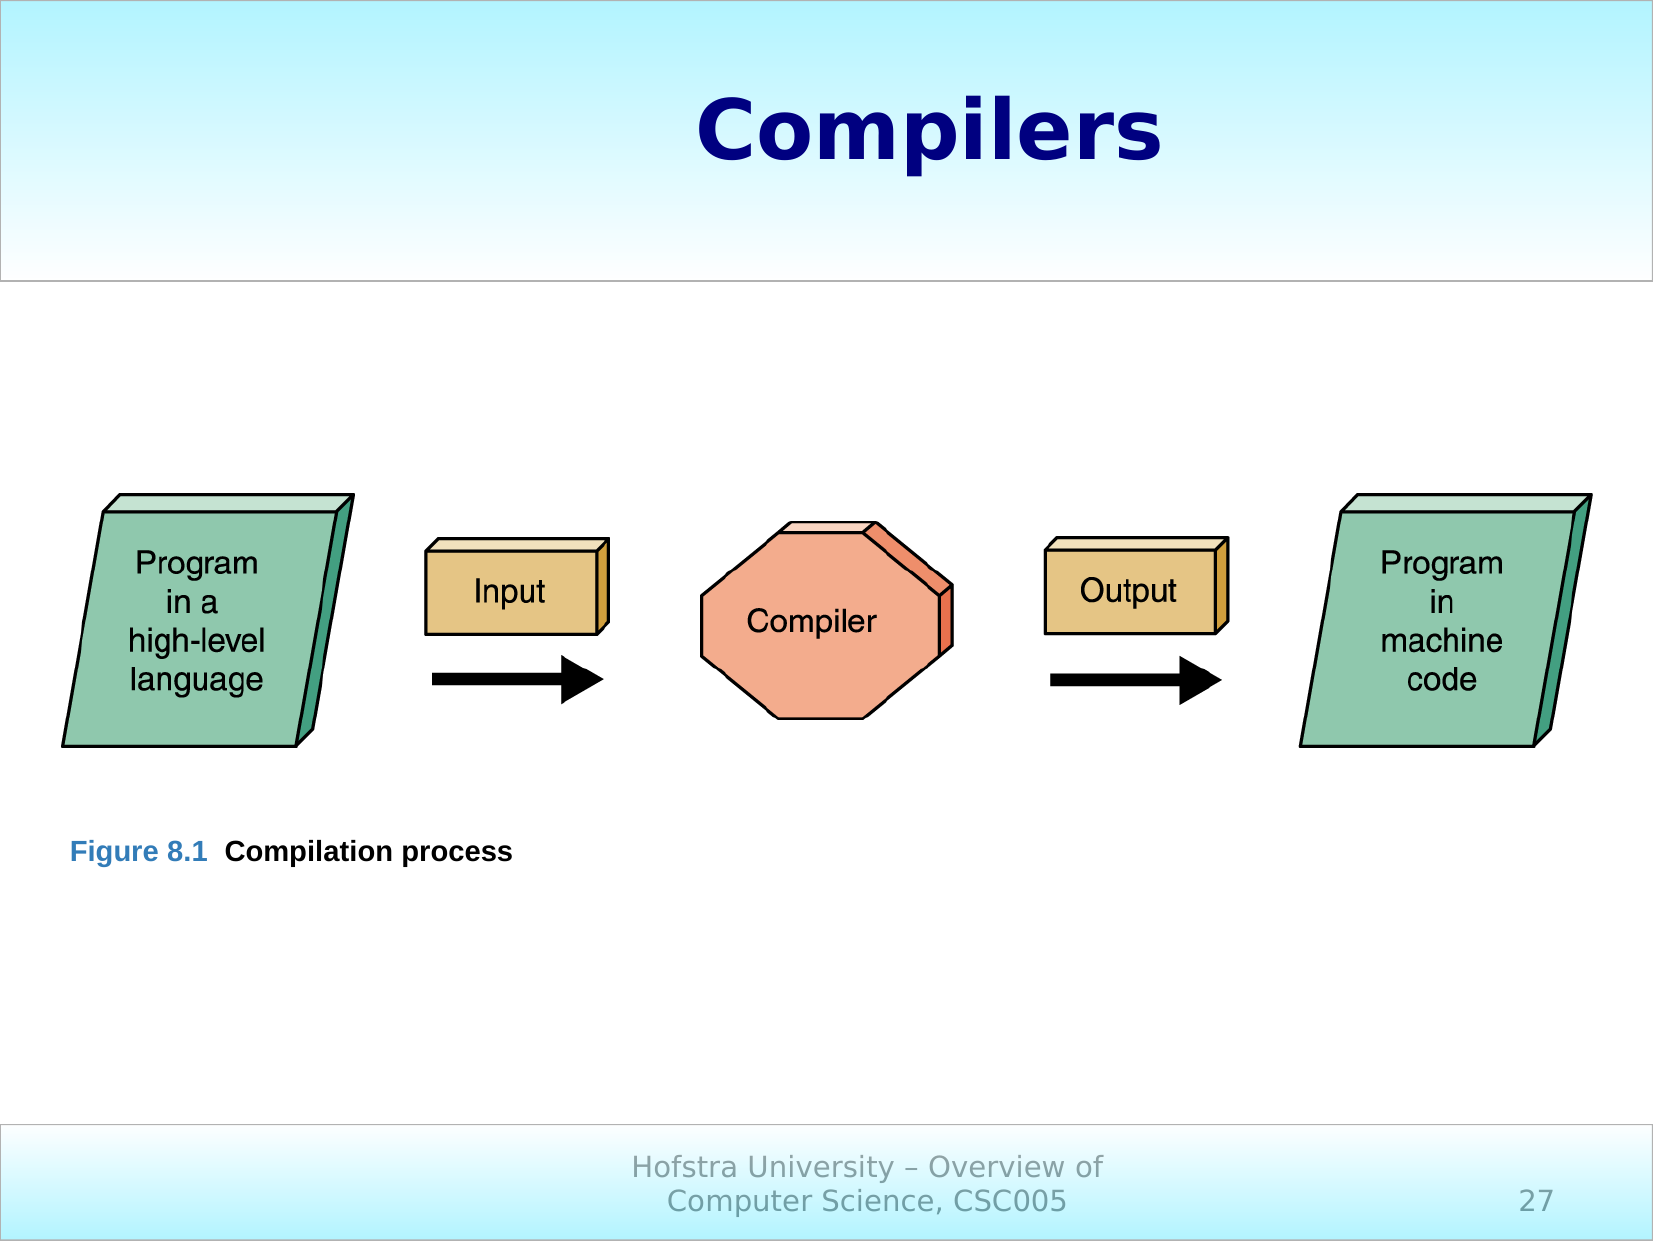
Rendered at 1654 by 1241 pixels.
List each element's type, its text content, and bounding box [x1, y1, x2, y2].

title Compilers [247, 27, 1612, 235]
text_box Figure 8.1 Compilation process [55, 827, 529, 876]
picture [41, 473, 1612, 767]
